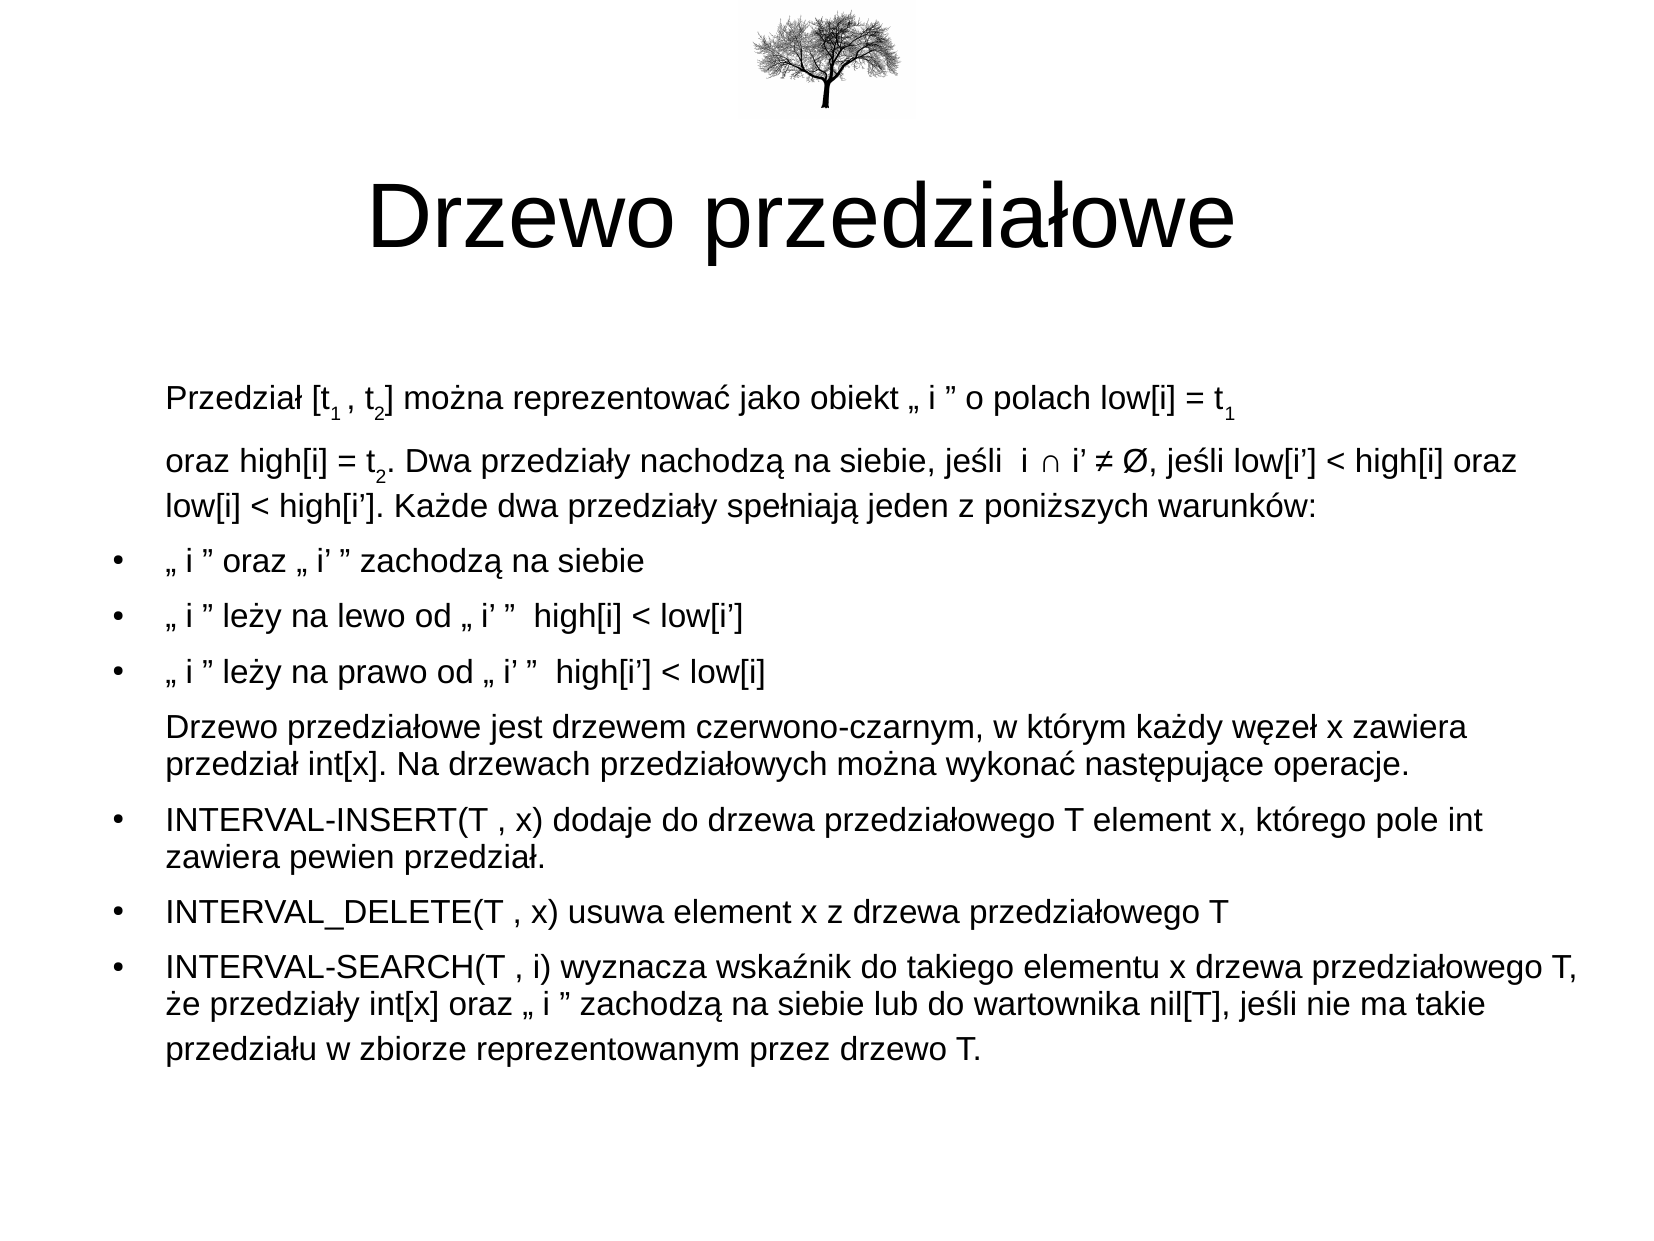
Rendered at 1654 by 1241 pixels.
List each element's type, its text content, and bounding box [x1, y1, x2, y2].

picture [738, 0, 916, 111]
title Drzewo przedziałowe [70, 111, 1560, 319]
list Przedział [t1 , t2] można reprezentować jako obiekt „ i ” o polach low[i] = t1 oraz high[i] = t2. Dwa przedziały nachodzą na siebie, jeśli i ∩ i’ ≠ Ø, jeśli low[i’] < high[i] oraz low[i] < high[i’]. Każde dwa przedziały spełniają jeden z poniższych warunków: „ i ” oraz „ i’ ” zachodzą na siebie „ i ” leży na lewo od „ i’ ” high[i] < low[i’] „ i ” leży na prawo od „ i’ ” high[i’] < low[i] Drzewo przedziałowe jest drzewem czerwono-czarnym, w którym każdy węzeł x zawiera przedział int[x]. Na drzewach przedziałowych można wykonać następujące operacje. INTERVAL-INSERT(T , x) dodaje do drzewa przedziałowego T element x, którego pole int zawiera pewien przedział. INTERVAL_DELETE(T , x) usuwa element x z drzewa przedziałowego T INTERVAL-SEARCH(T , i) wyznacza wskaźnik do takiego elementu x drzewa przedziałowego T, że przedziały int[x] oraz „ i ” zachodzą na siebie lub do wartownika nil[T], jeśli nie ma takie przedziału w zbiorze reprezentowanym przez drzewo T. [94, 379, 1583, 1182]
